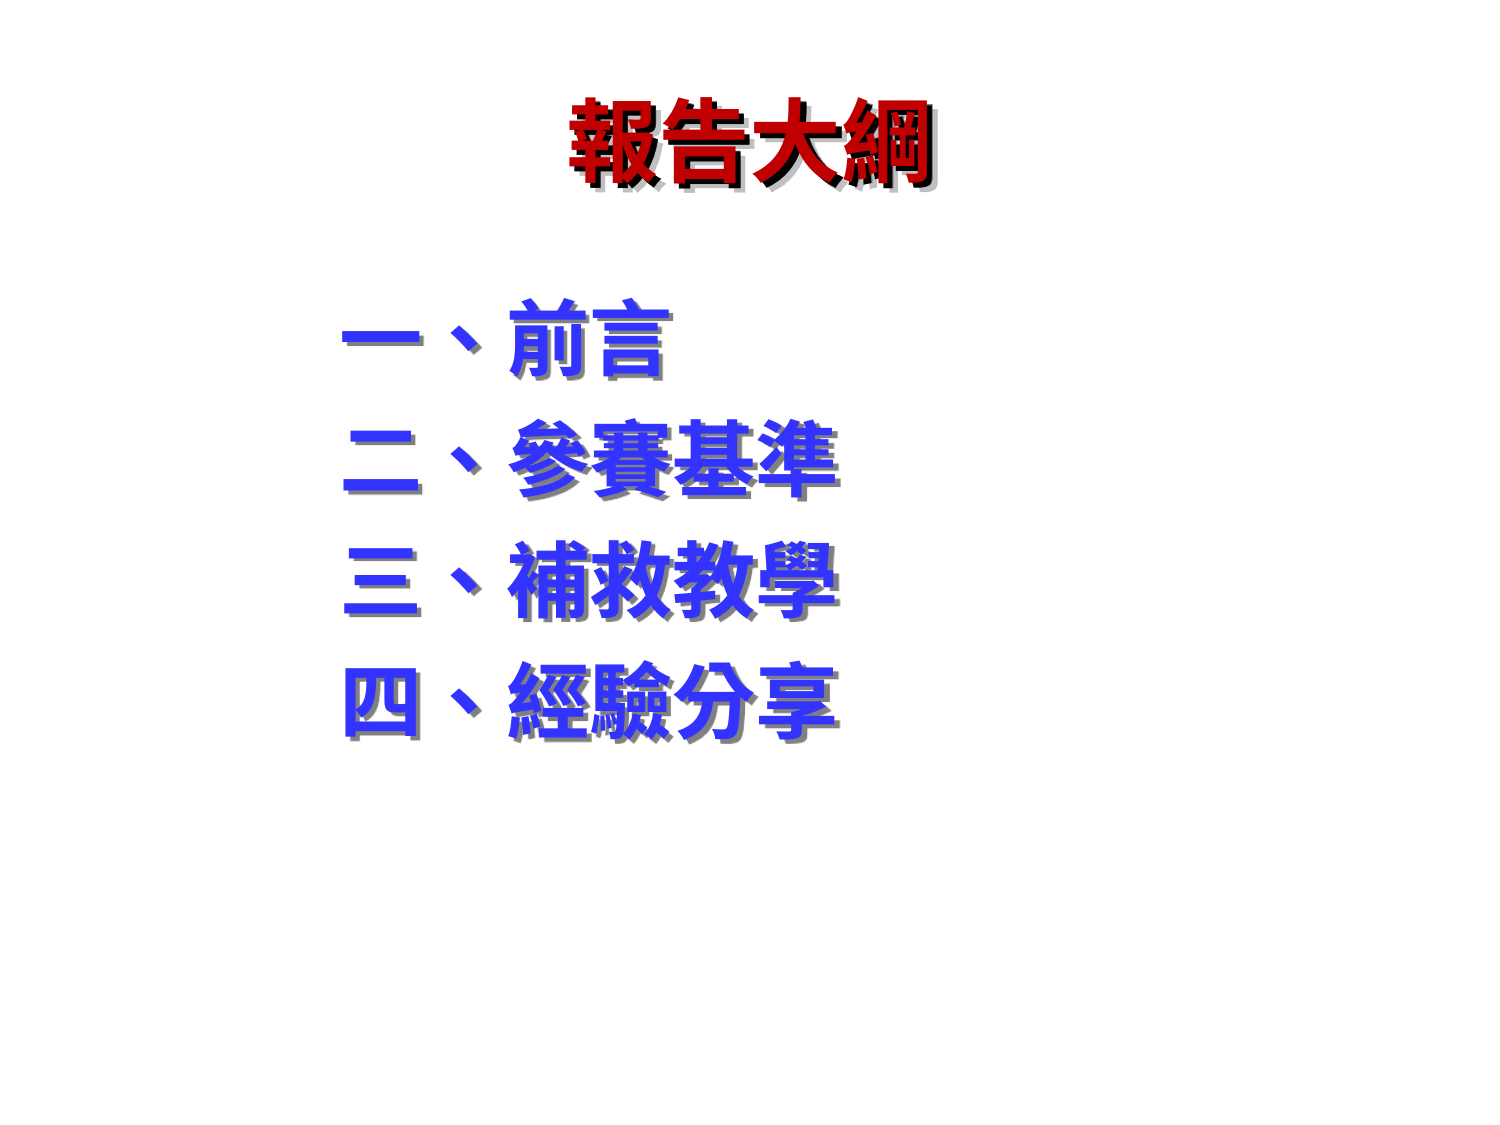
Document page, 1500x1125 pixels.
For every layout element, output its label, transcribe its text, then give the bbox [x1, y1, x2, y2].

title 報告大綱 [75, 45, 1426, 233]
list 一、前言 二、參賽基準 三、補救教學 四、經驗分享 [324, 278, 1284, 1022]
